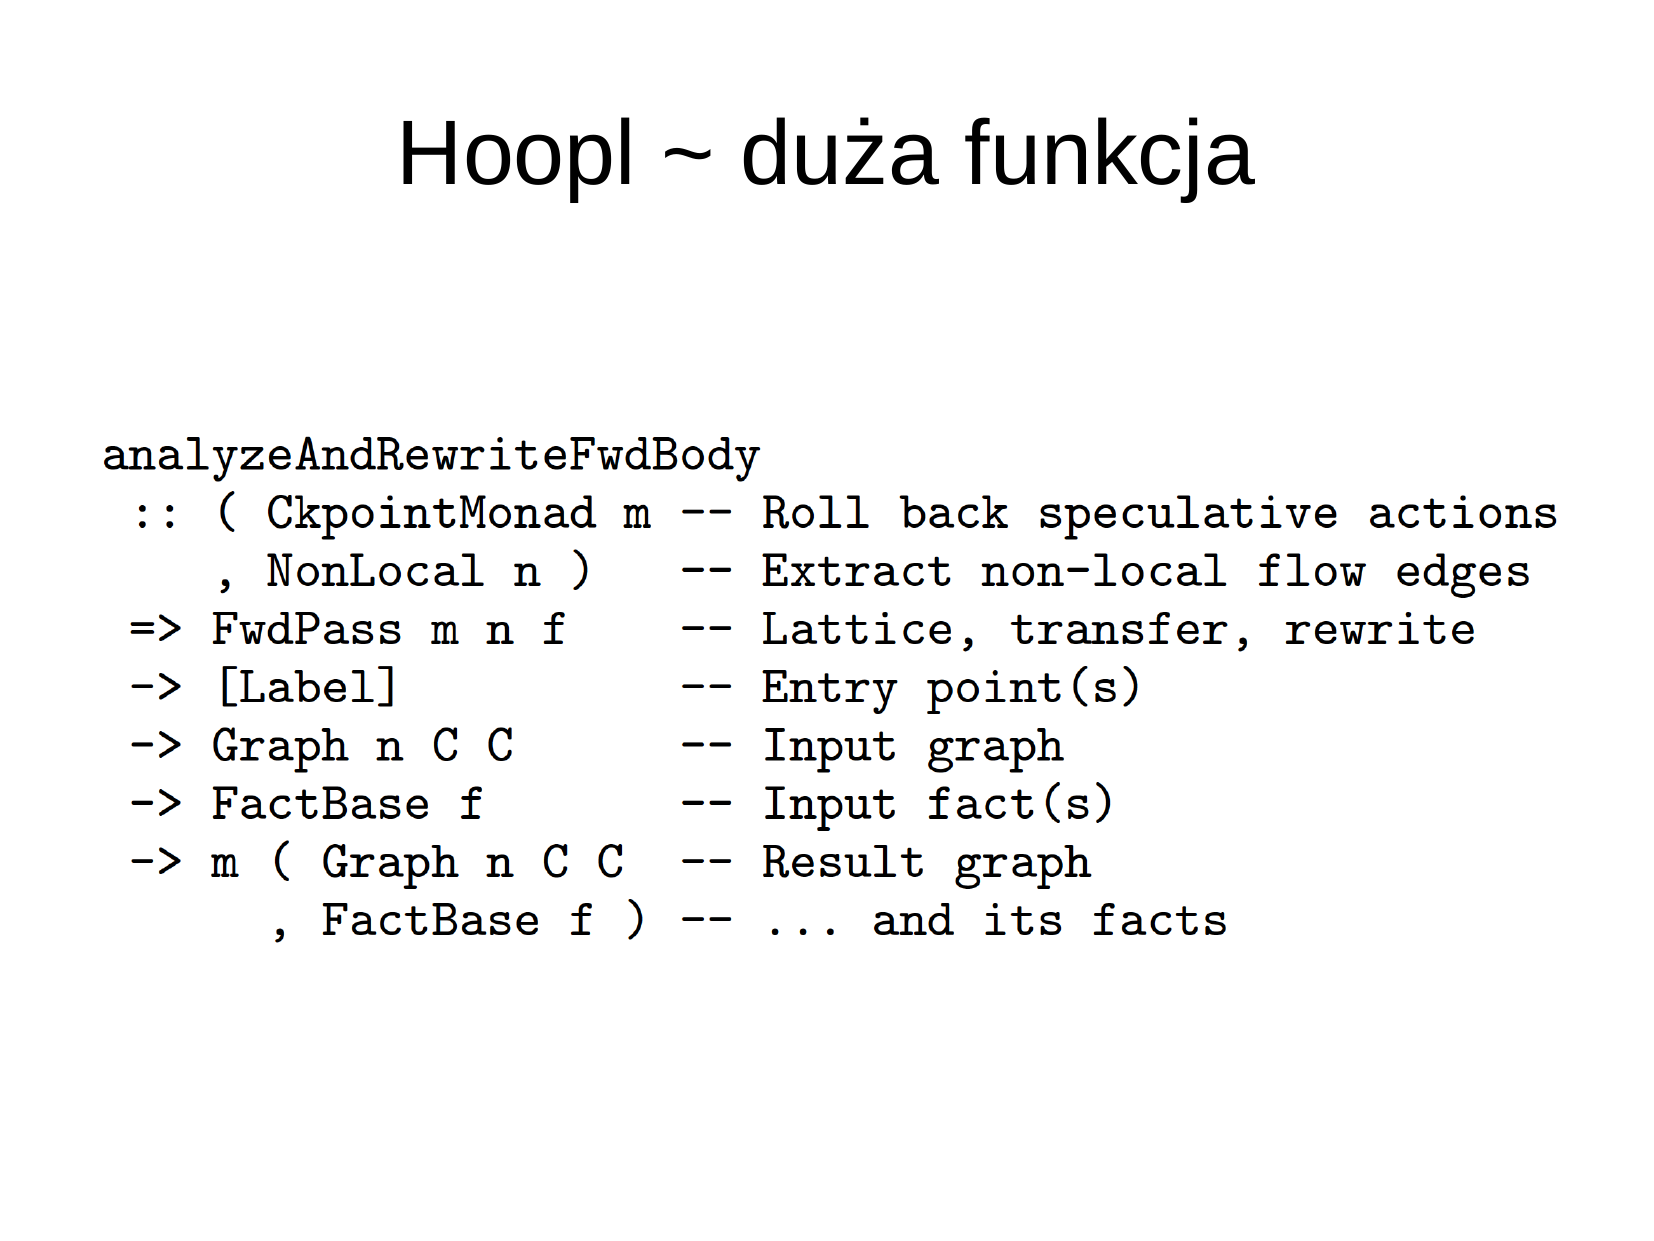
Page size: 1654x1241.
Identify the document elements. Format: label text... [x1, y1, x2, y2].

picture [82, 413, 1571, 986]
title Hoopl ~ duża funkcja [82, 49, 1571, 257]
